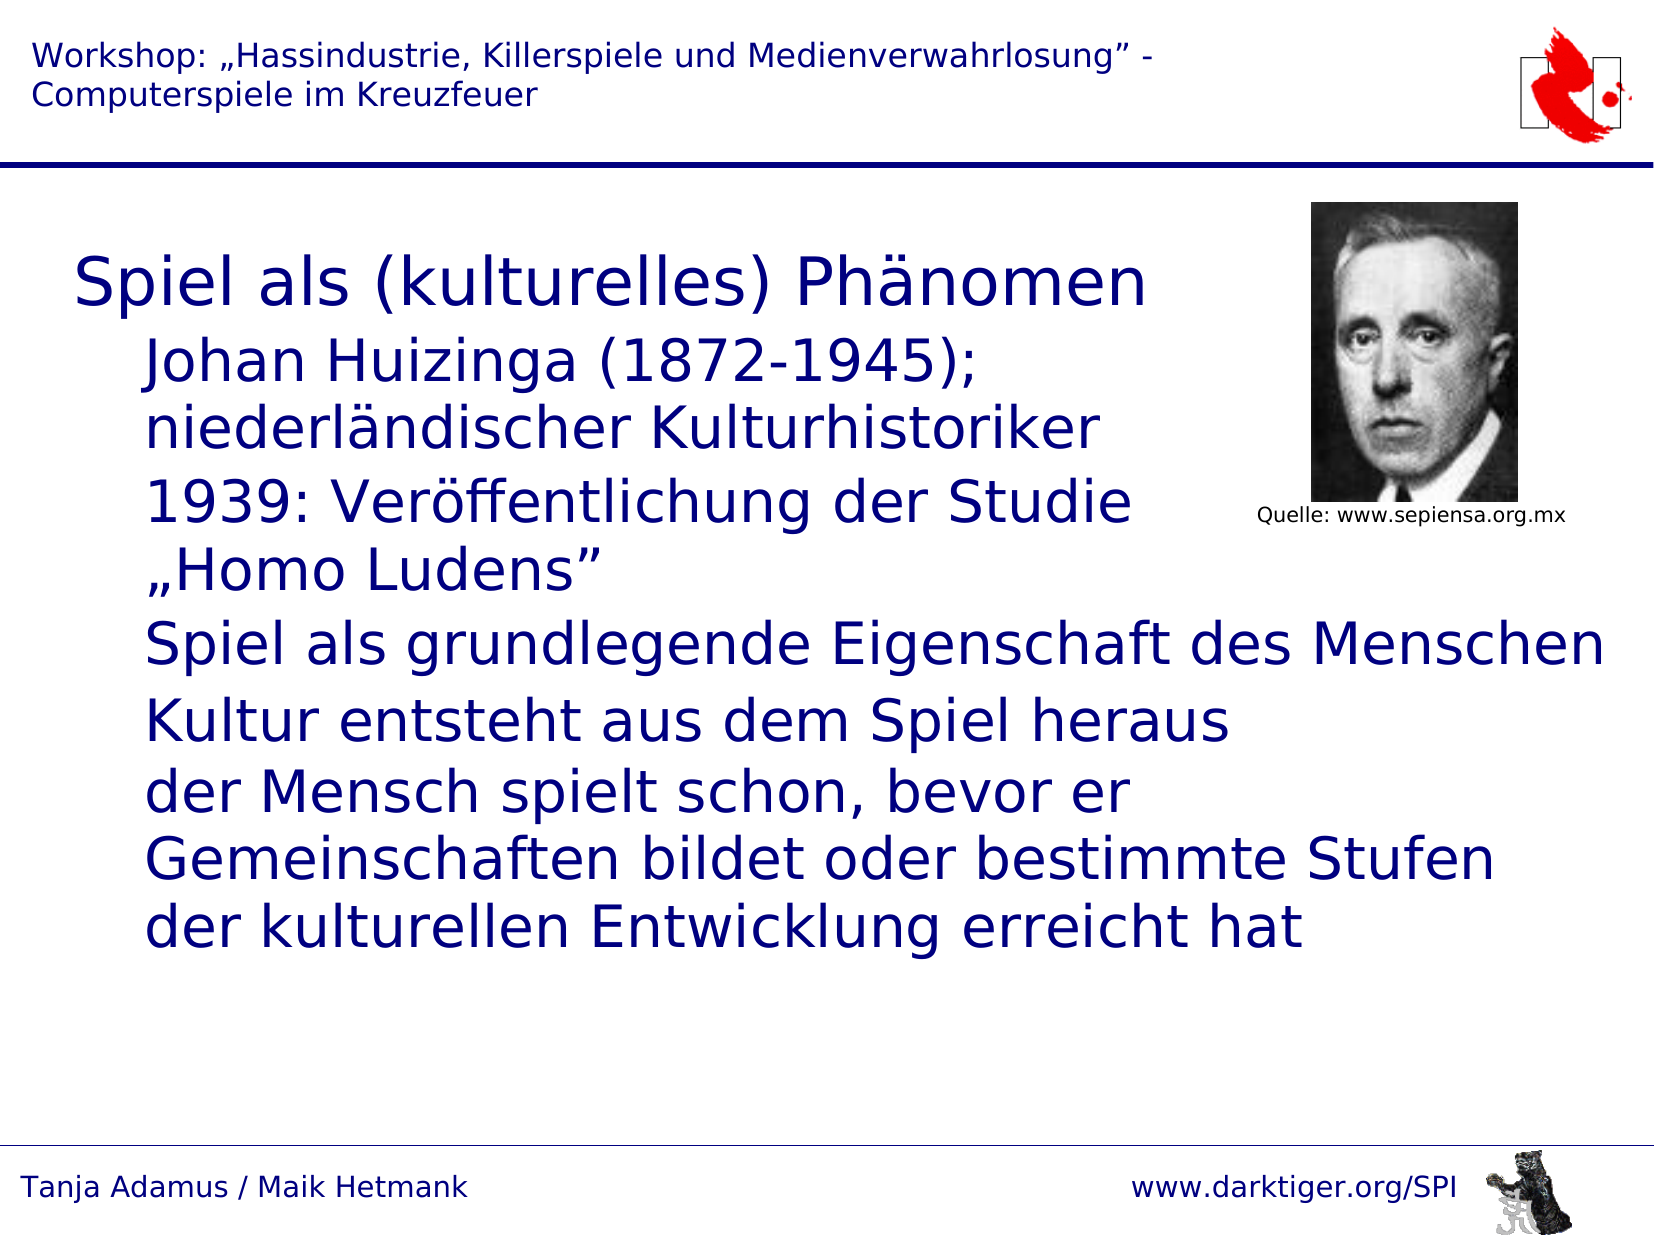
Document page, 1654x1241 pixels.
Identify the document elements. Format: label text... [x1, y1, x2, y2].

text_box Spiel als grundlegende Eigenschaft des Menschen [129, 603, 1625, 686]
picture [1311, 202, 1518, 496]
text_box Spiel als (kulturelles) Phänomen [59, 236, 1241, 329]
text_box der Mensch spielt schon, bevor er Gemeinschaften bildet oder bestimmte Stufen der kulturellen Entwicklung erreicht hat [129, 750, 1536, 969]
text_box Quelle: www.sepiensa.org.mx [1242, 496, 1582, 536]
picture [1486, 1150, 1572, 1235]
text_box Kultur entsteht aus dem Spiel heraus [129, 680, 1536, 750]
text_box Workshop: „Hassindustrie, Killerspiele und Medienverwahrlosung” - Computerspiele im Kreuzfeuer [16, 29, 1418, 178]
picture [1503, 16, 1632, 148]
text_box Johan Huizinga (1872-1945); niederländischer Kulturhistoriker [129, 319, 1311, 471]
text_box 1939: Veröffentlichung der Studie „Homo Ludens” [129, 461, 1300, 603]
